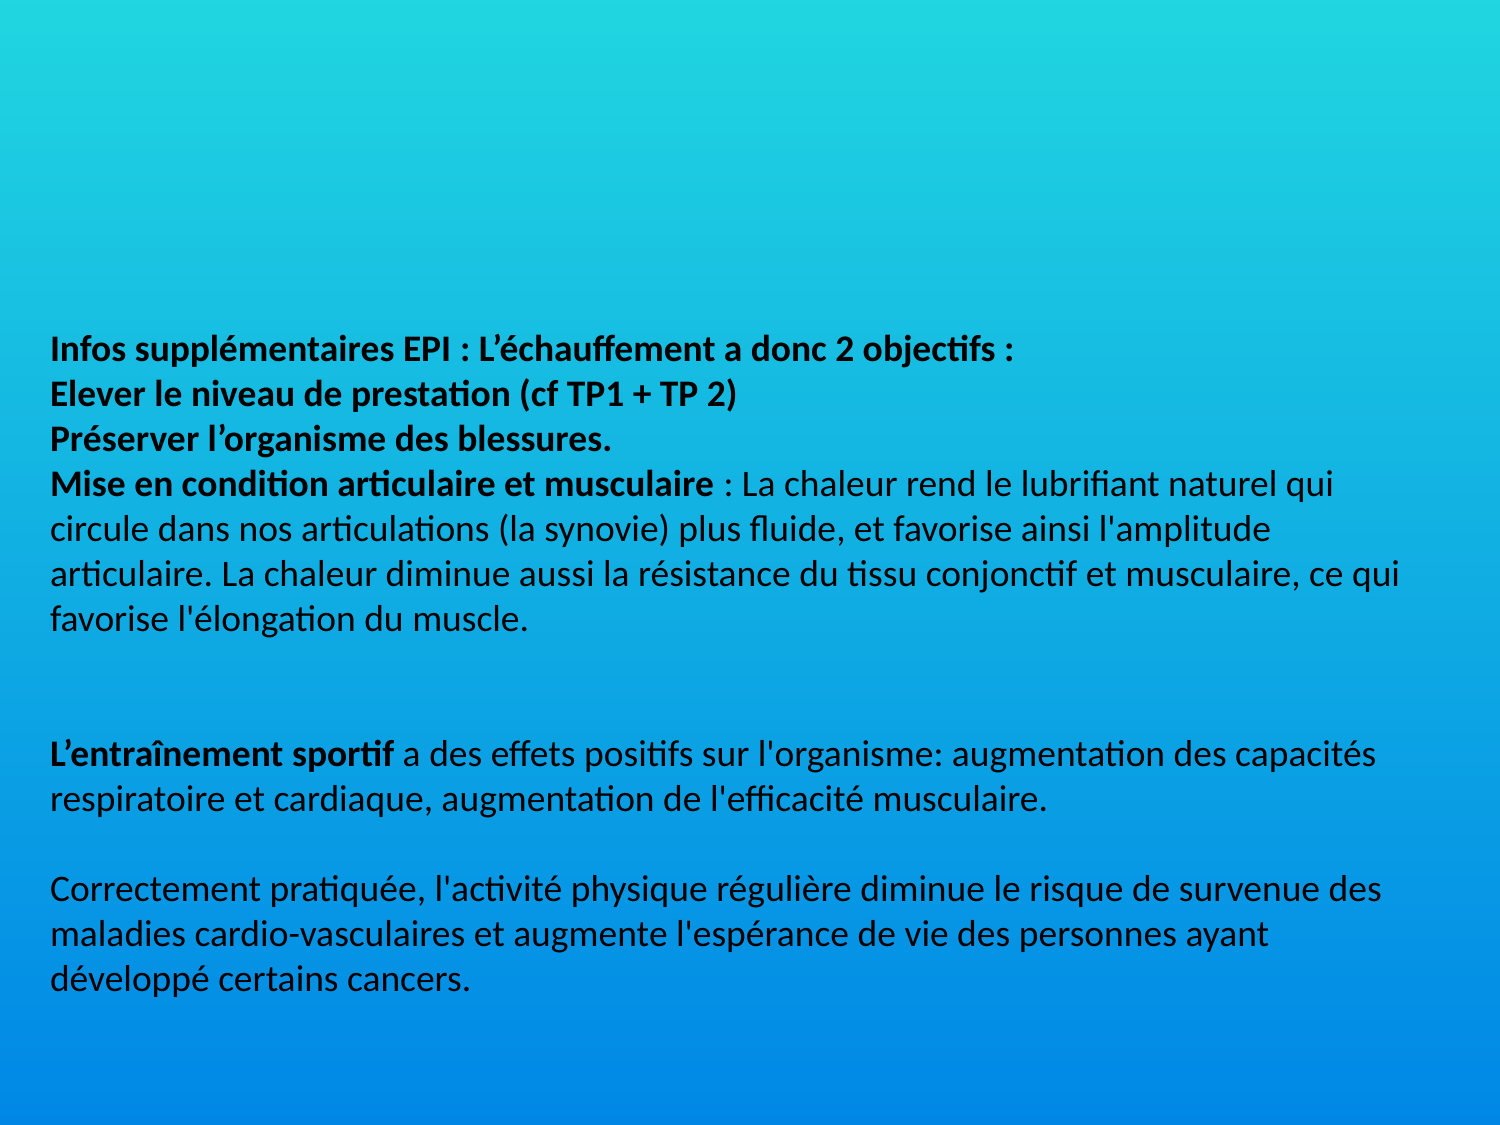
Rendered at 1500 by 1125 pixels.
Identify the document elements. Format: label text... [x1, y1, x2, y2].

text_box Infos supplémentaires EPI : L’échauffement a donc 2 objectifs : Elever le niveau de prestation (cf TP1 + TP 2) Préserver l’organisme des blessures. Mise en condition articulaire et musculaire : La chaleur rend le lubrifiant naturel qui circule dans nos articulations (la synovie) plus fluide, et favorise ainsi l'amplitude articulaire. La chaleur diminue aussi la résistance du tissu conjonctif et musculaire, ce qui favorise l'élongation du muscle. L’entraînement sportif a des effets positifs sur l'organisme: augmentation des capacités respiratoire et cardiaque, augmentation de l'efficacité musculaire. Correctement pratiquée, l'activité physique régulière diminue le risque de survenue des maladies cardio-vasculaires et augmente l'espérance de vie des personnes ayant développé certains cancers. [35, 316, 1454, 1052]
